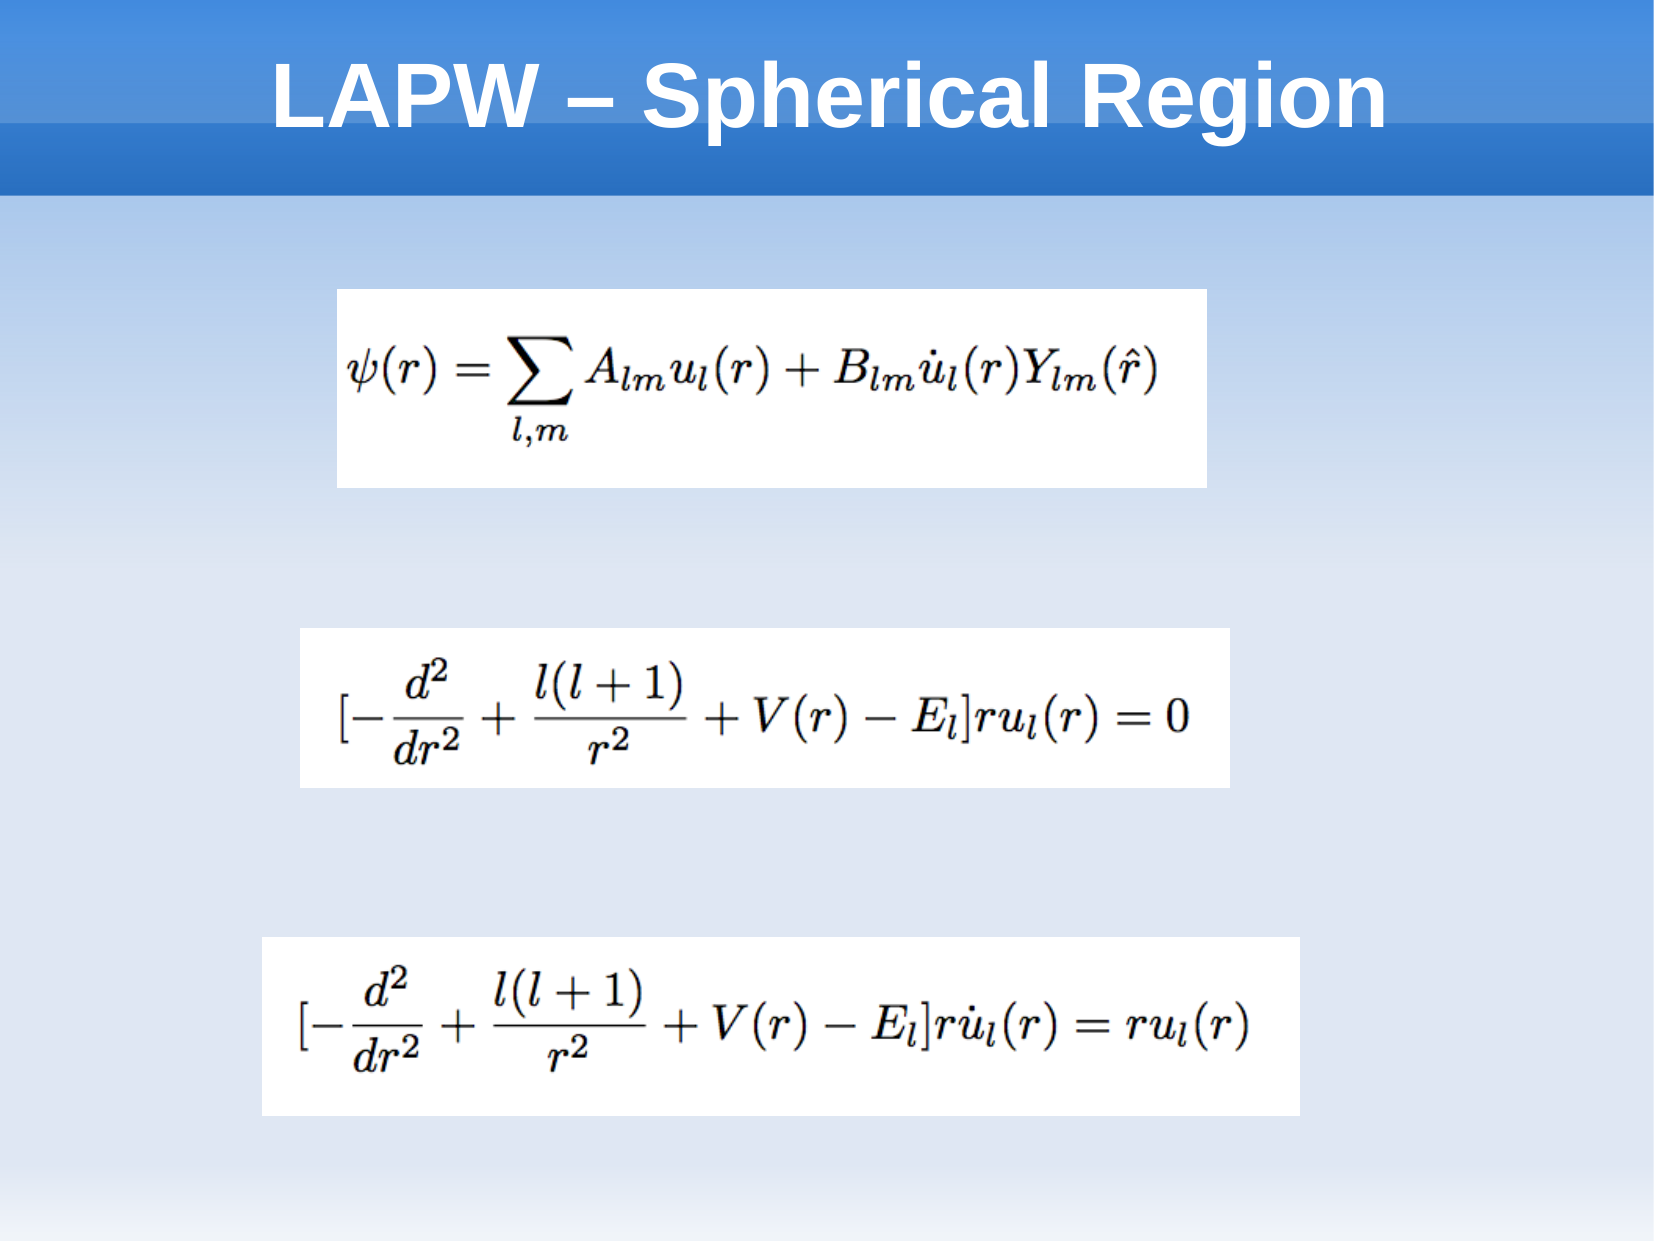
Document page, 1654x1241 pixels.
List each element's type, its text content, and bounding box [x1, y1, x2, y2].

picture [0, 0, 1654, 1241]
title LAPW – Spherical Region [86, 0, 1576, 193]
